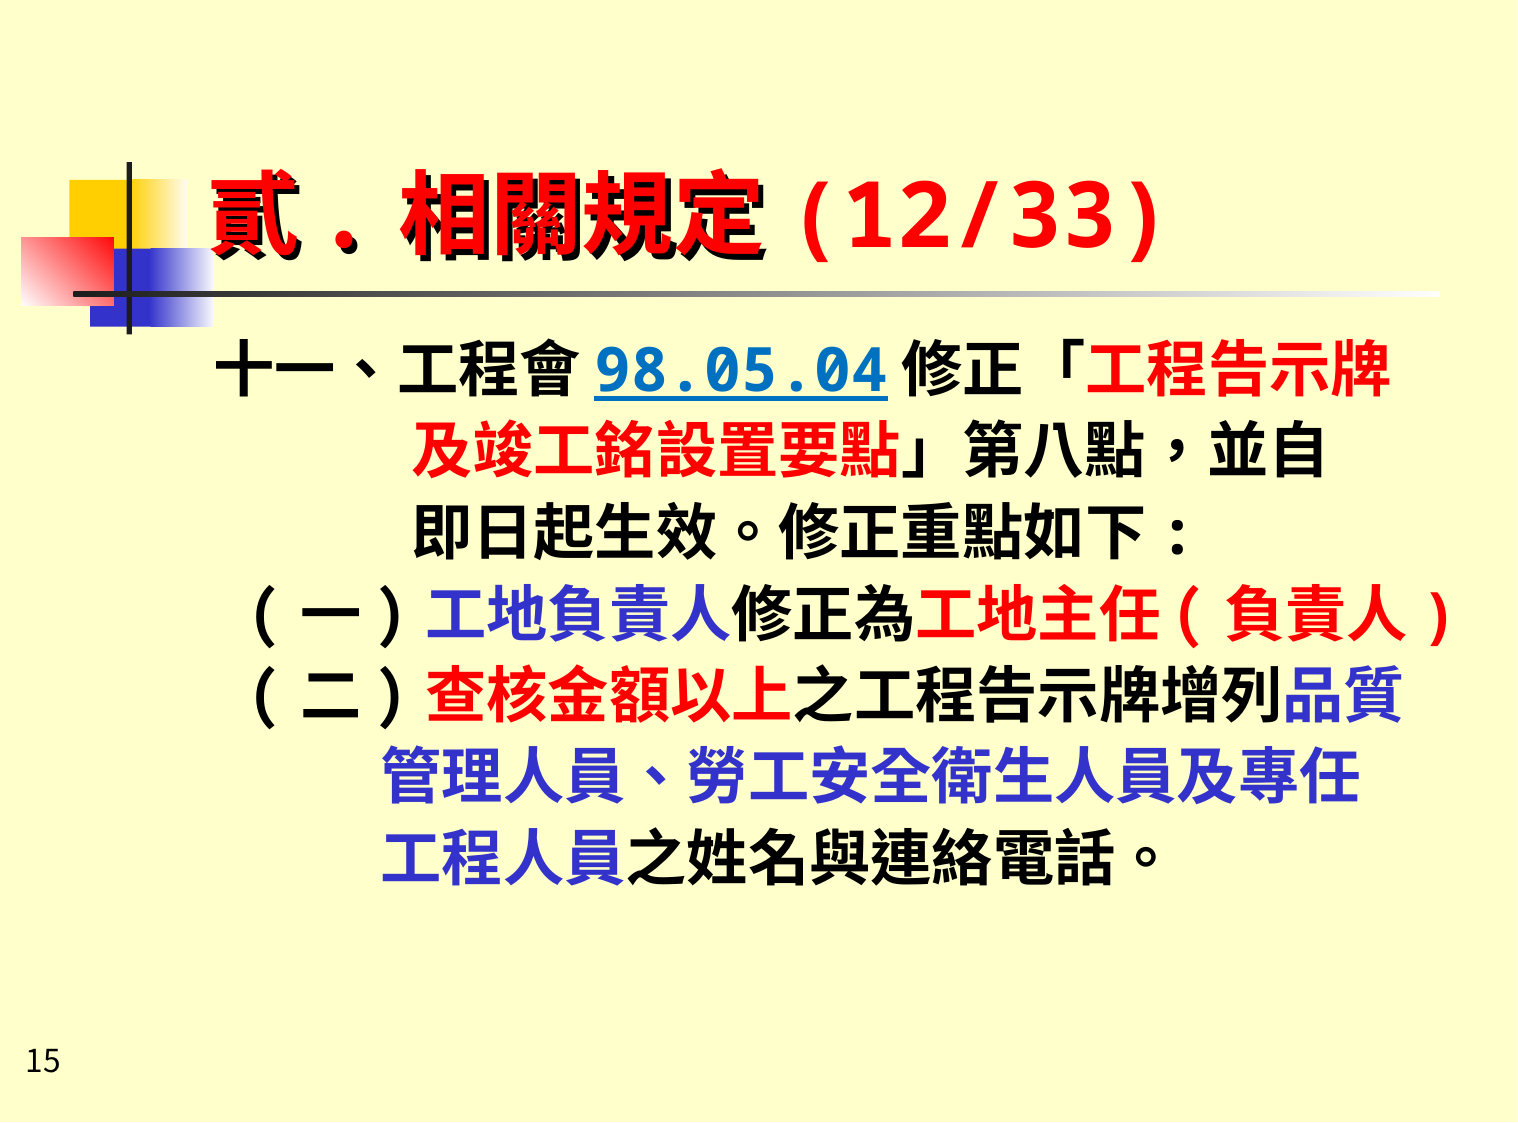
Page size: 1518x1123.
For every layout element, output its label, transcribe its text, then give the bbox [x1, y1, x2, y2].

list 十一、工程會98.05.04修正「工程告示牌 及竣工銘設置要點」第八點，並自 即日起生效。修正重點如下: (一)工地負責人修正為工地主任(負責人) (二)查核金額以上之工程告示牌增列品質 管理人員、勞工安全衛生人員及專任 工程人員之姓名與連絡電話。 [196, 330, 1487, 1004]
title 貳.相關規定(12/33) [191, 35, 1485, 275]
text_box <編號> [0, 1032, 78, 1096]
